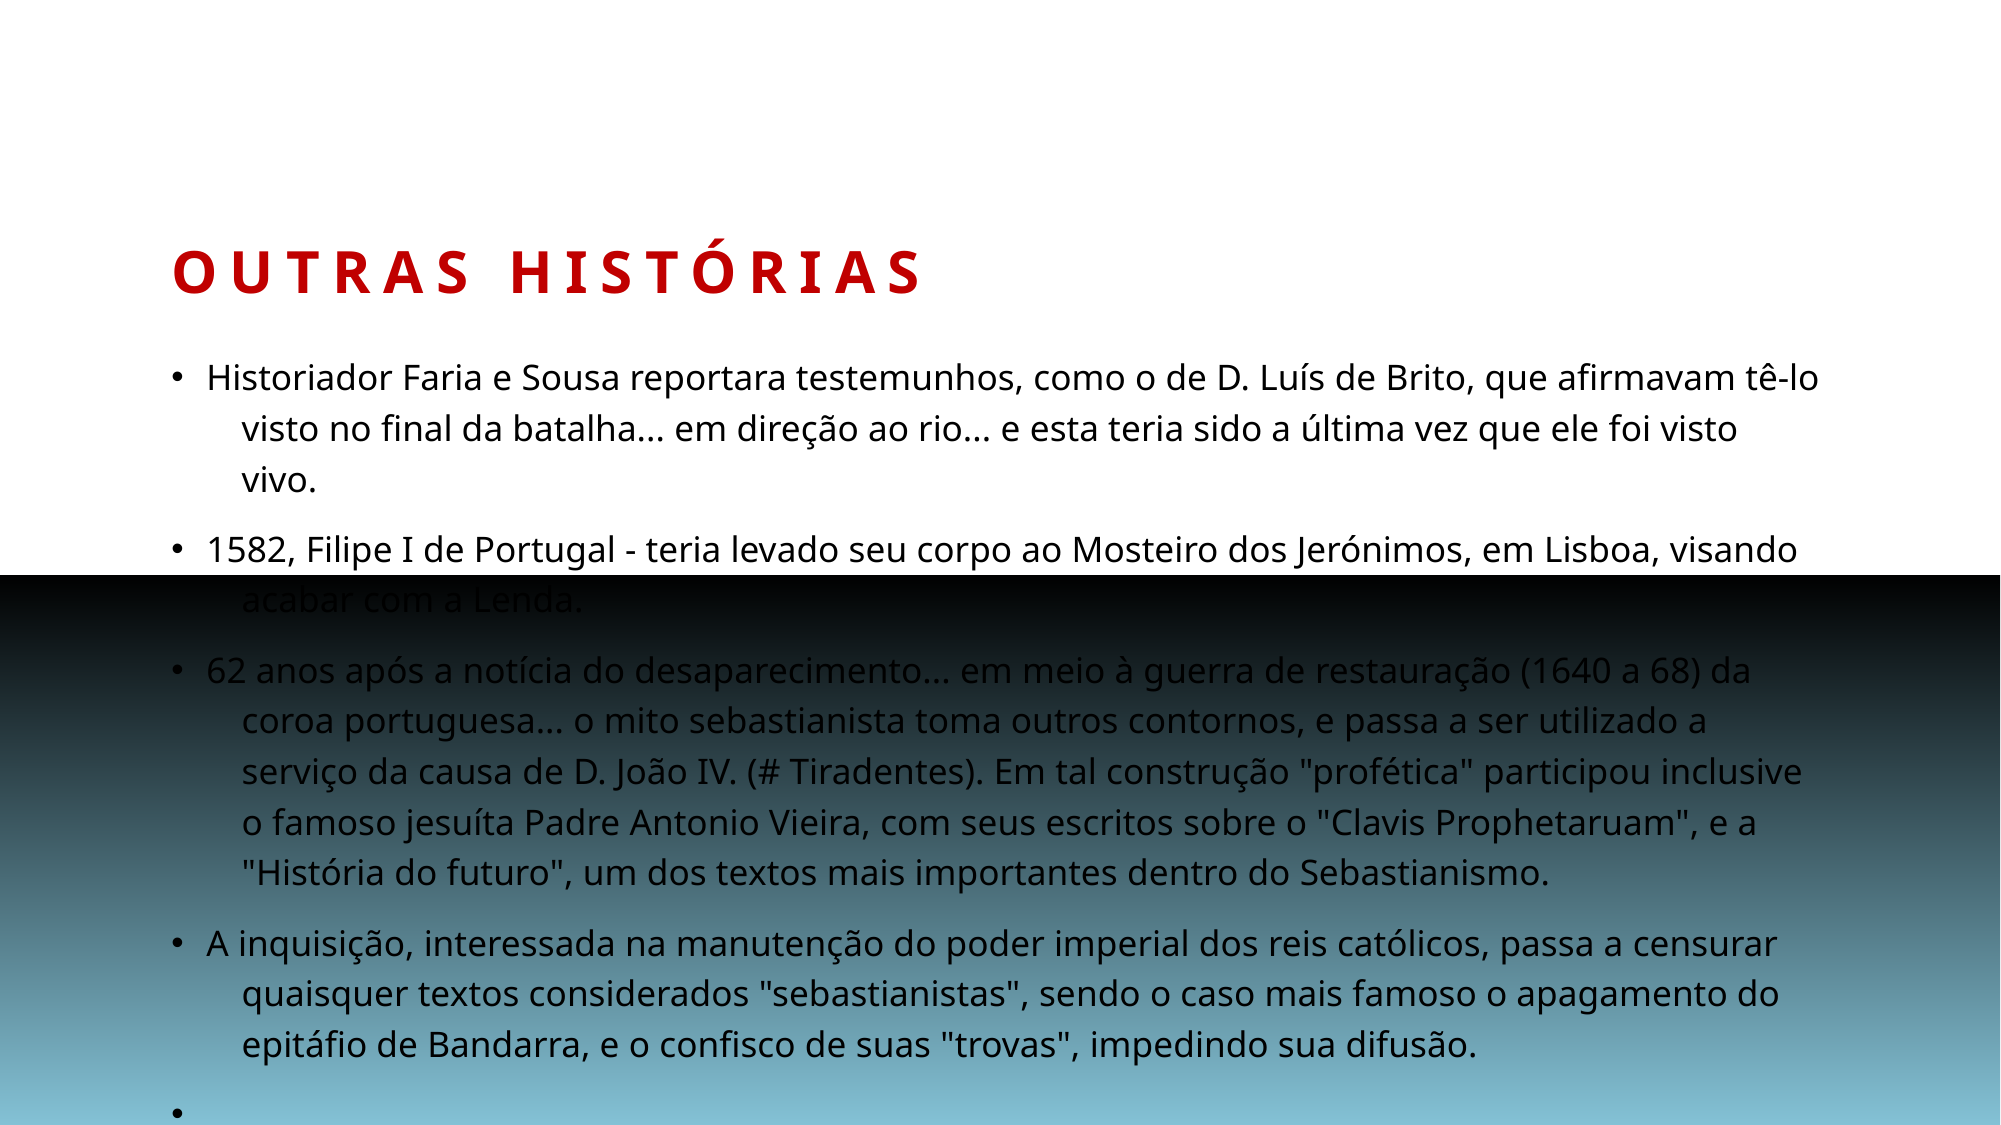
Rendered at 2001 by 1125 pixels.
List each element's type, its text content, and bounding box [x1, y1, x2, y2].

list Historiador Faria e Sousa reportara testemunhos, como o de D. Luís de Brito, que afirmavam tê-lo visto no final da batalha... em direção ao rio... e esta teria sido a última vez que ele foi visto vivo. 1582, Filipe I de Portugal - teria levado seu corpo ao Mosteiro dos Jerónimos, em Lisboa, visando acabar com a Lenda. 62 anos após a notícia do desaparecimento... em meio à guerra de restauração (1640 a 68) da coroa portuguesa... o mito sebastianista toma outros contornos, e passa a ser utilizado a serviço da causa de D. João IV. (# Tiradentes). Em tal construção "profética" participou inclusive o famoso jesuíta Padre Antonio Vieira, com seus escritos sobre o "Clavis Prophetaruam", e a "História do futuro", um dos textos mais importantes dentro do Sebastianismo. A inquisição, interessada na manutenção do poder imperial dos reis católicos, passa a censurar quaisquer textos considerados "sebastianistas", sendo o caso mais famoso o apagamento do epitáfio de Bandarra, e o confisco de suas "trovas", impedindo sua difusão. [156, 339, 1844, 1073]
title Outras histórias [156, 124, 1844, 313]
